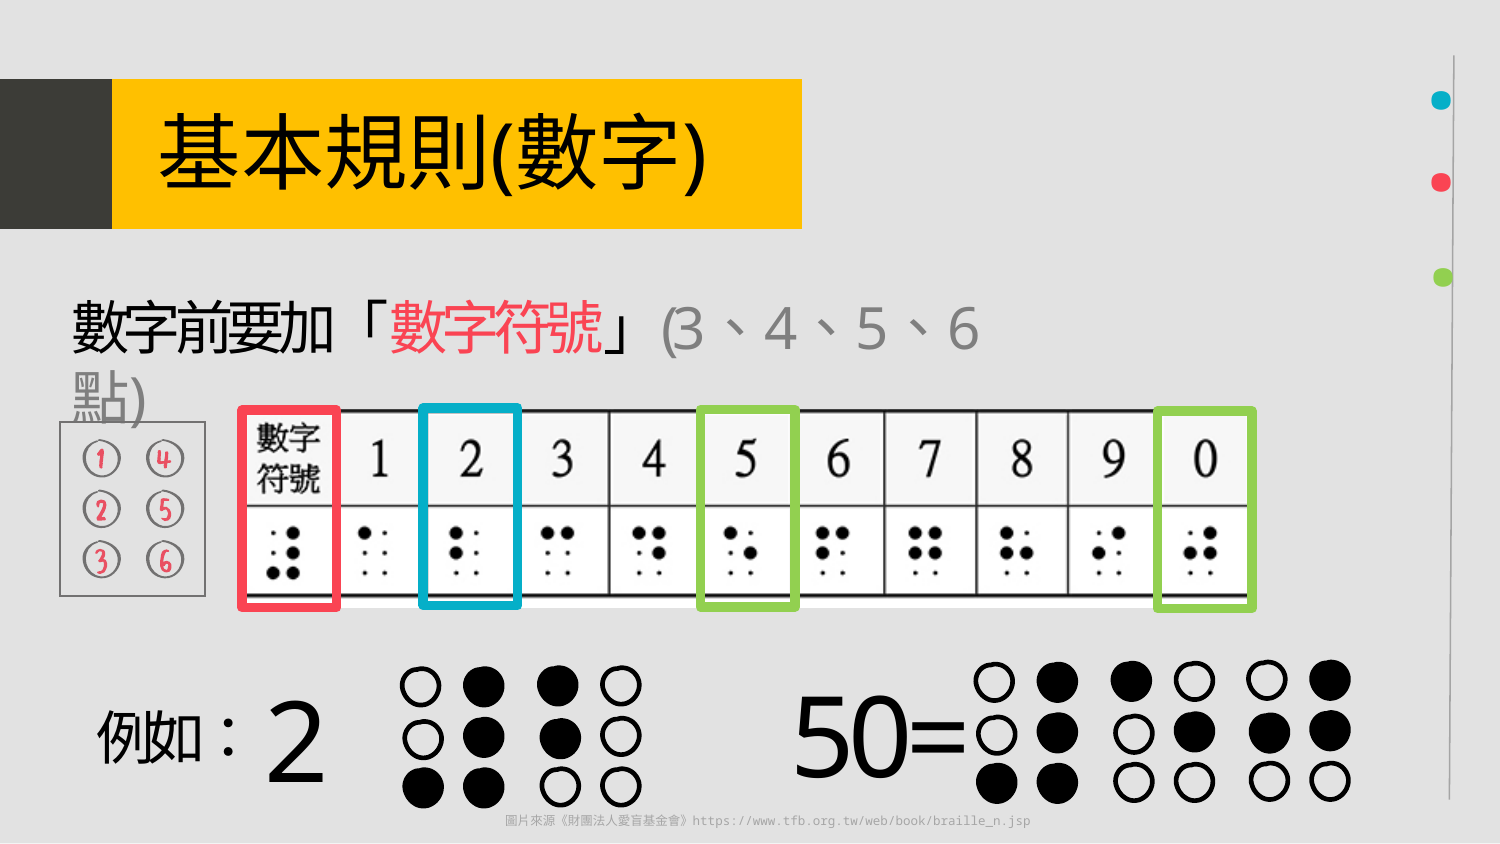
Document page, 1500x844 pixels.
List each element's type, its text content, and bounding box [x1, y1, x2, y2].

text_box [465, 719, 503, 756]
picture [1162, 416, 1247, 604]
text_box 50= [775, 657, 1038, 804]
picture [58, 420, 207, 597]
text_box 例如： [81, 693, 243, 780]
text_box [1038, 714, 1076, 752]
text_box [465, 769, 503, 807]
text_box [1251, 714, 1288, 752]
picture [247, 415, 332, 603]
text_box [465, 668, 503, 706]
text_box [1176, 713, 1213, 751]
text_box 圖片來源《財團法人愛盲基金會》https://www.tfb.org.tw/web/book/braille_n.jsp [490, 804, 1500, 836]
picture [800, 409, 1153, 608]
text_box [1038, 765, 1076, 802]
text_box [1112, 663, 1150, 700]
text_box 2= [249, 662, 382, 844]
picture [428, 413, 513, 601]
picture [522, 409, 696, 608]
text_box 數字前要加「數字符號」(3、4、5、6點) [56, 283, 1052, 439]
text_box [1038, 664, 1076, 701]
text_box [539, 667, 577, 705]
text_box [1311, 662, 1349, 699]
text_box [404, 769, 442, 807]
picture [705, 414, 790, 602]
text_box [0, 79, 802, 229]
text_box [541, 720, 579, 757]
text_box [1311, 712, 1349, 749]
text_box 基本規則(數字) [142, 93, 810, 210]
picture [341, 409, 418, 608]
